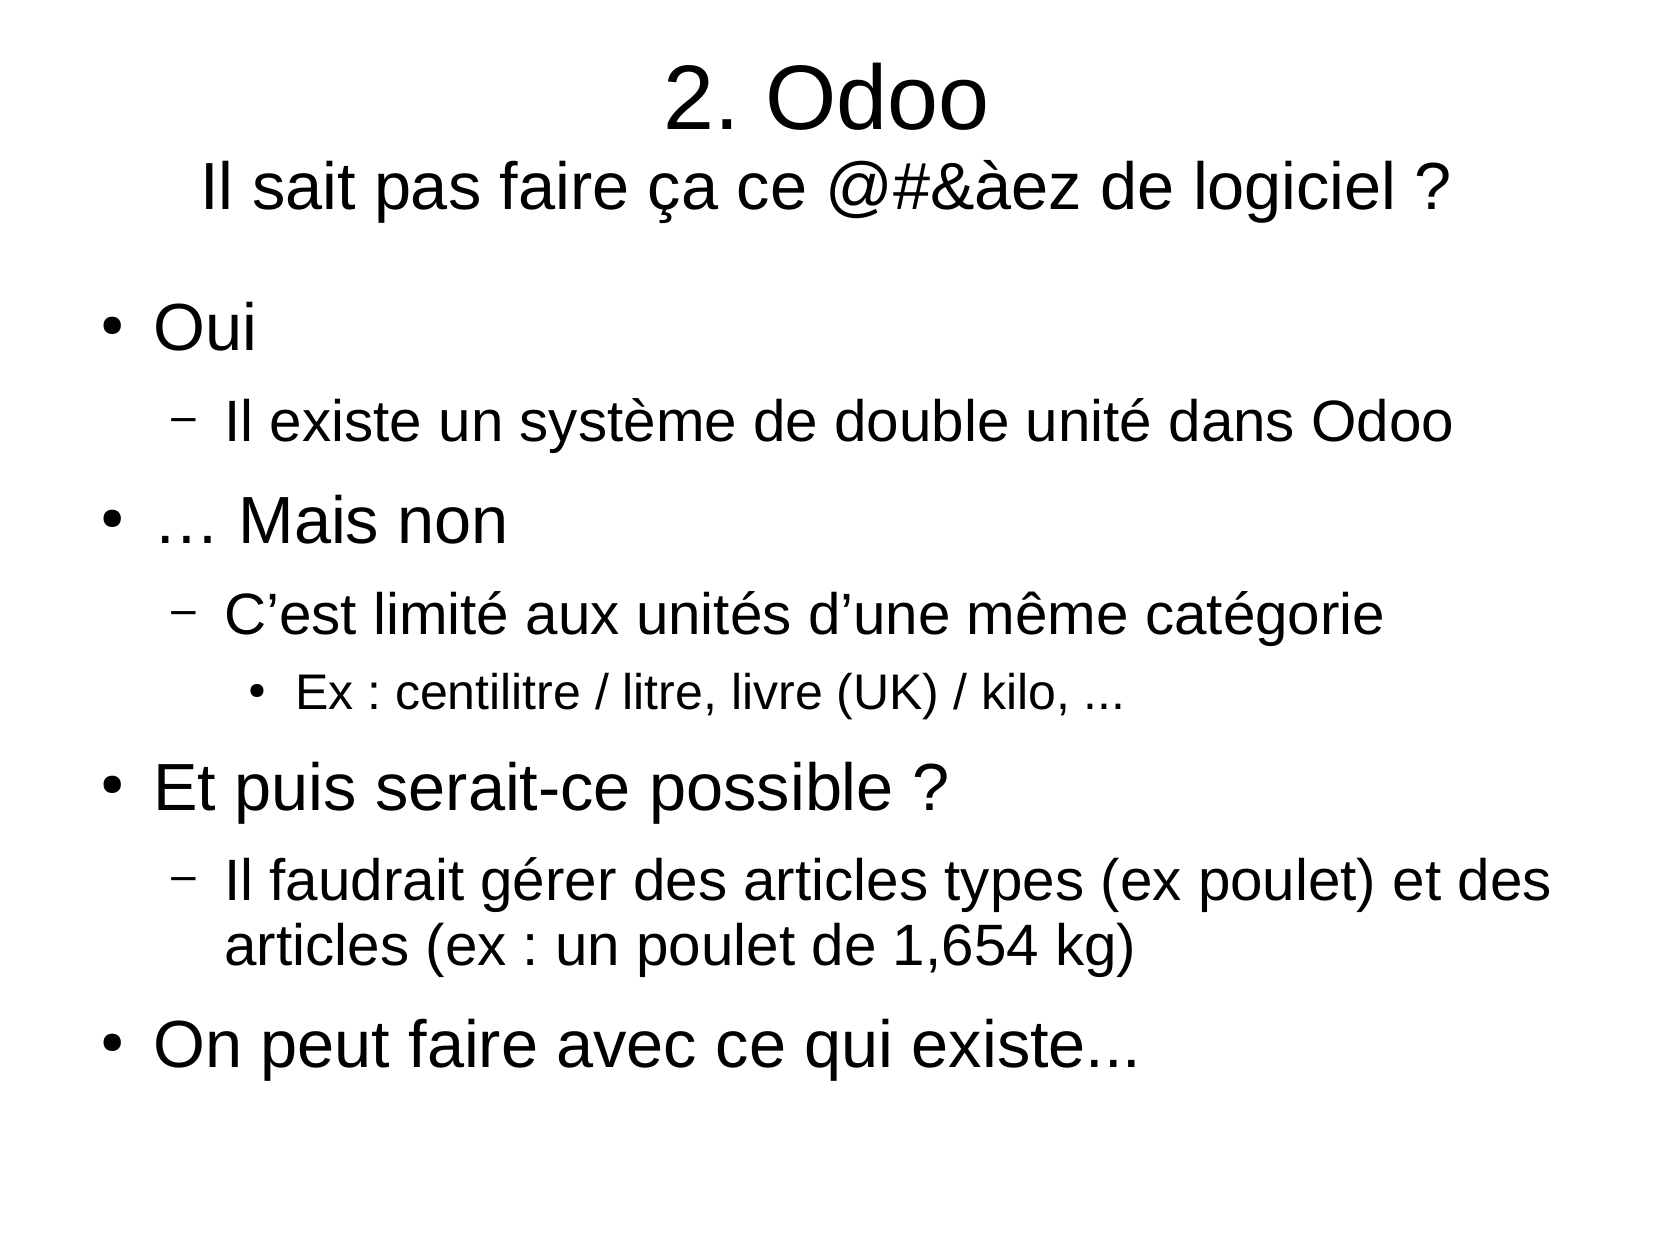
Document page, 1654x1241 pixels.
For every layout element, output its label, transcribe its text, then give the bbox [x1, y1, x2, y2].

title 2. Odoo Il sait pas faire ça ce @#&àez de logiciel ? [82, 31, 1571, 239]
list Oui Il existe un système de double unité dans Odoo … Mais non C’est limité aux unités d’une même catégorie Ex : centilitre / litre, livre (UK) / kilo, ... Et puis serait-ce possible ? Il faudrait gérer des articles types (ex poulet) et des articles (ex : un poulet de 1,654 kg) On peut faire avec ce qui existe... [82, 290, 1571, 1205]
